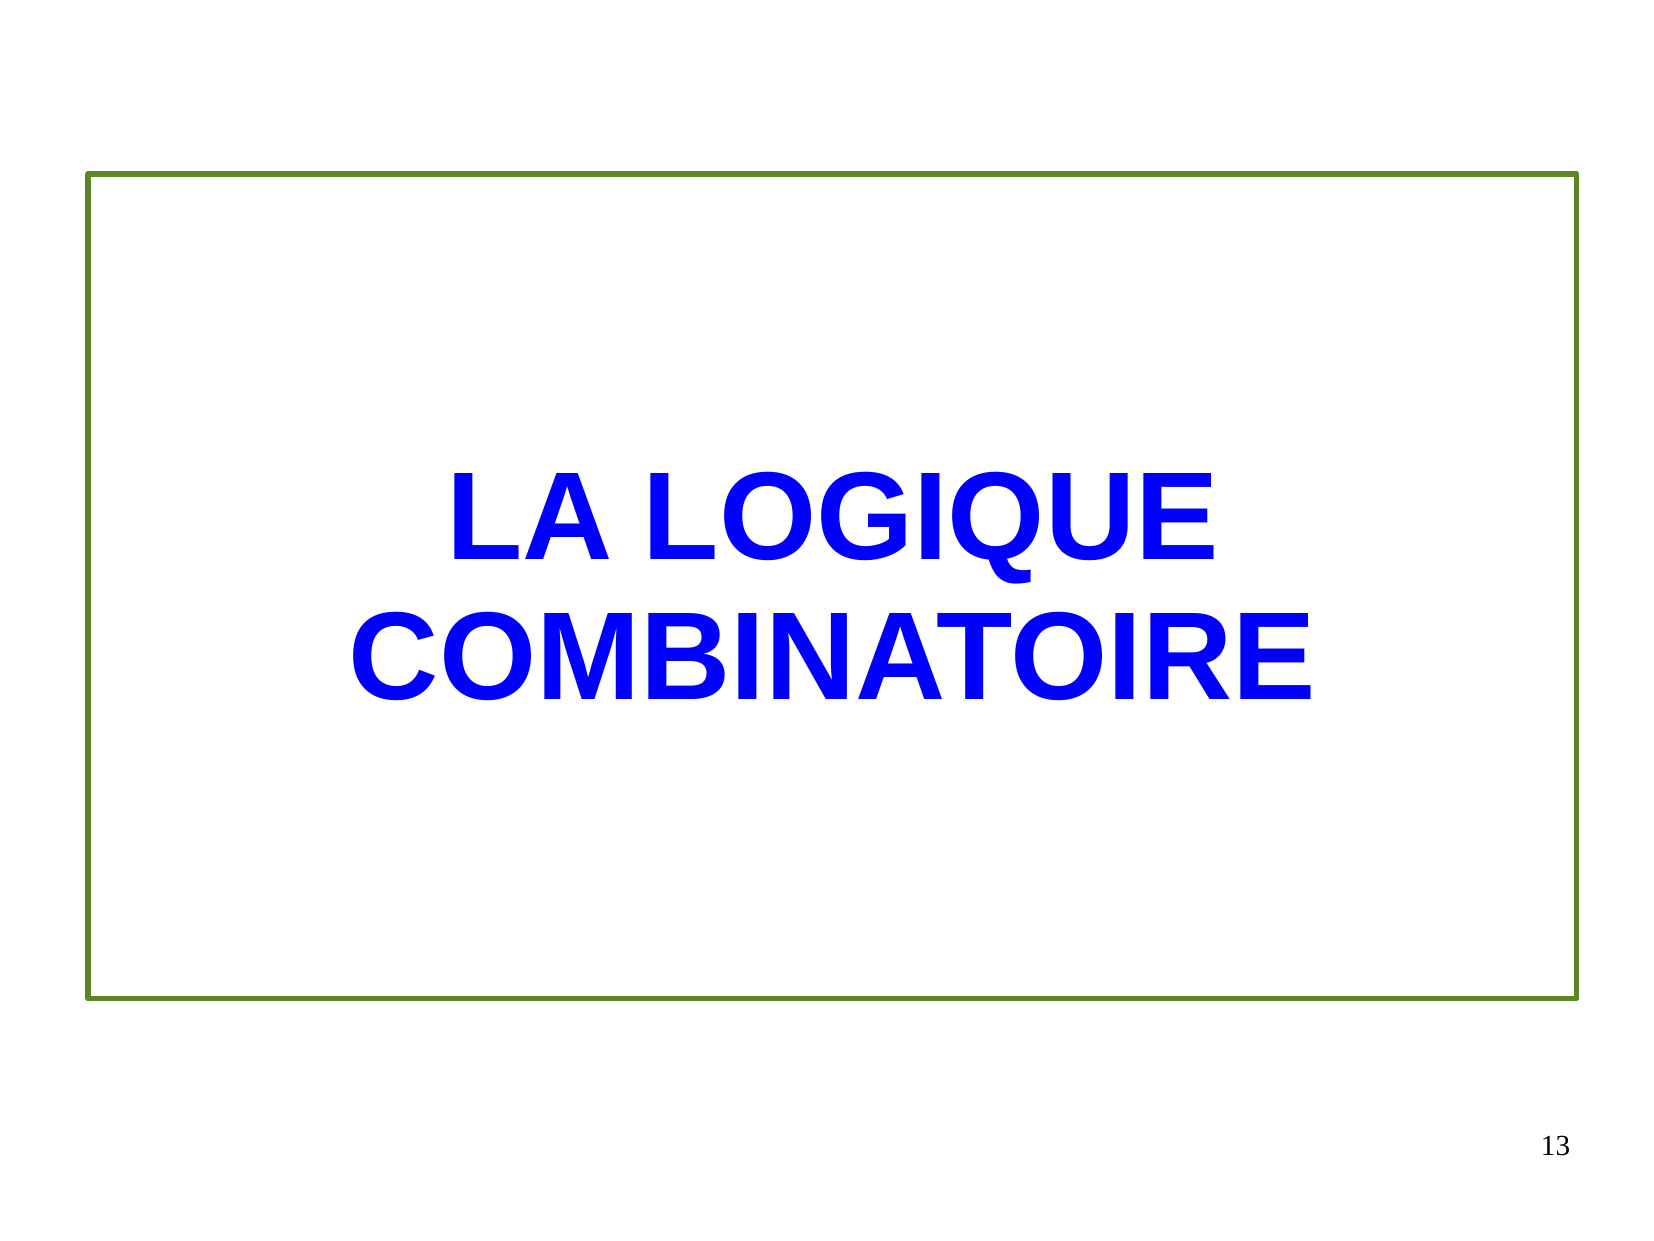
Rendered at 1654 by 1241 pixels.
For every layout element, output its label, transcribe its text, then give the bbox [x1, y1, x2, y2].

text_box LA LOGIQUE COMBINATOIRE [88, 174, 1577, 999]
